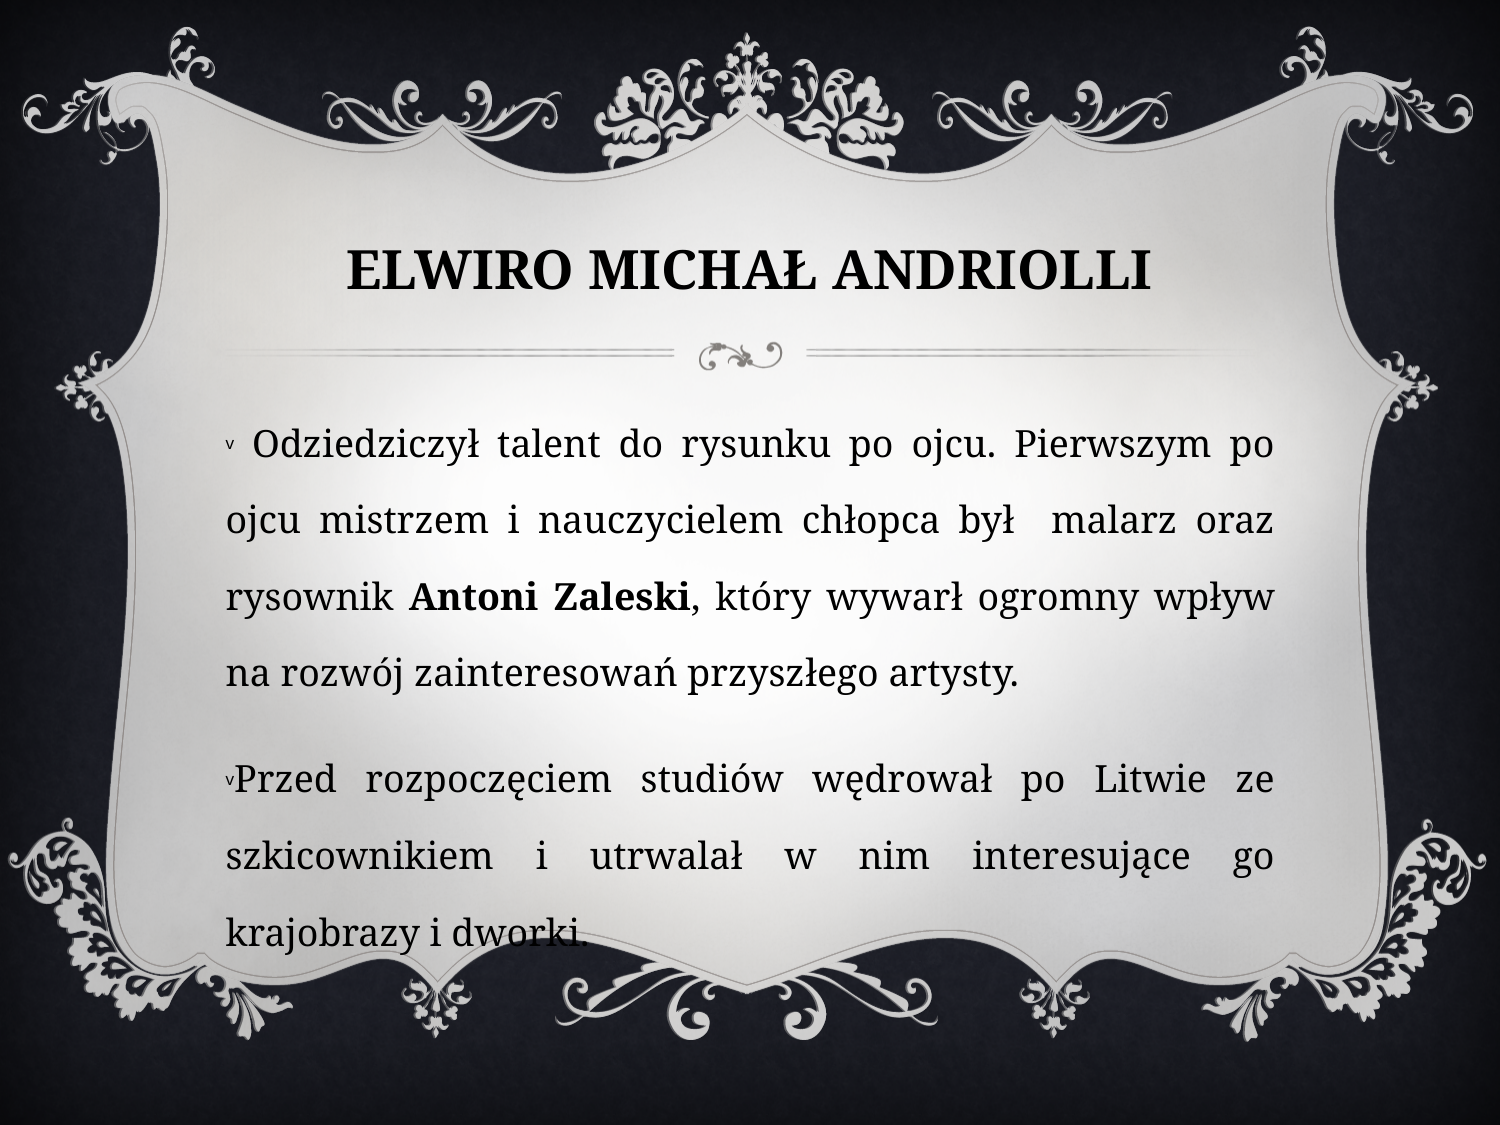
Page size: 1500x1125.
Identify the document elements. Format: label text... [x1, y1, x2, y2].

picture [0, 0, 1500, 1125]
subtitle Odziedziczył talent do rysunku po ojcu. Pierwszym po ojcu mistrzem i nauczycielem chłopca był malarz oraz rysownik Antoni Zaleski, który wywarł ogromny wpływ na rozwój zainteresowań przyszłego artysty. Przed rozpoczęciem studiów wędrował po Litwie ze szkicownikiem i utrwalał w nim interesujące go krajobrazy i dworki. [225, 363, 1276, 1019]
title ELWIRO MICHAŁ ANDRIOLLI [225, 212, 1275, 325]
